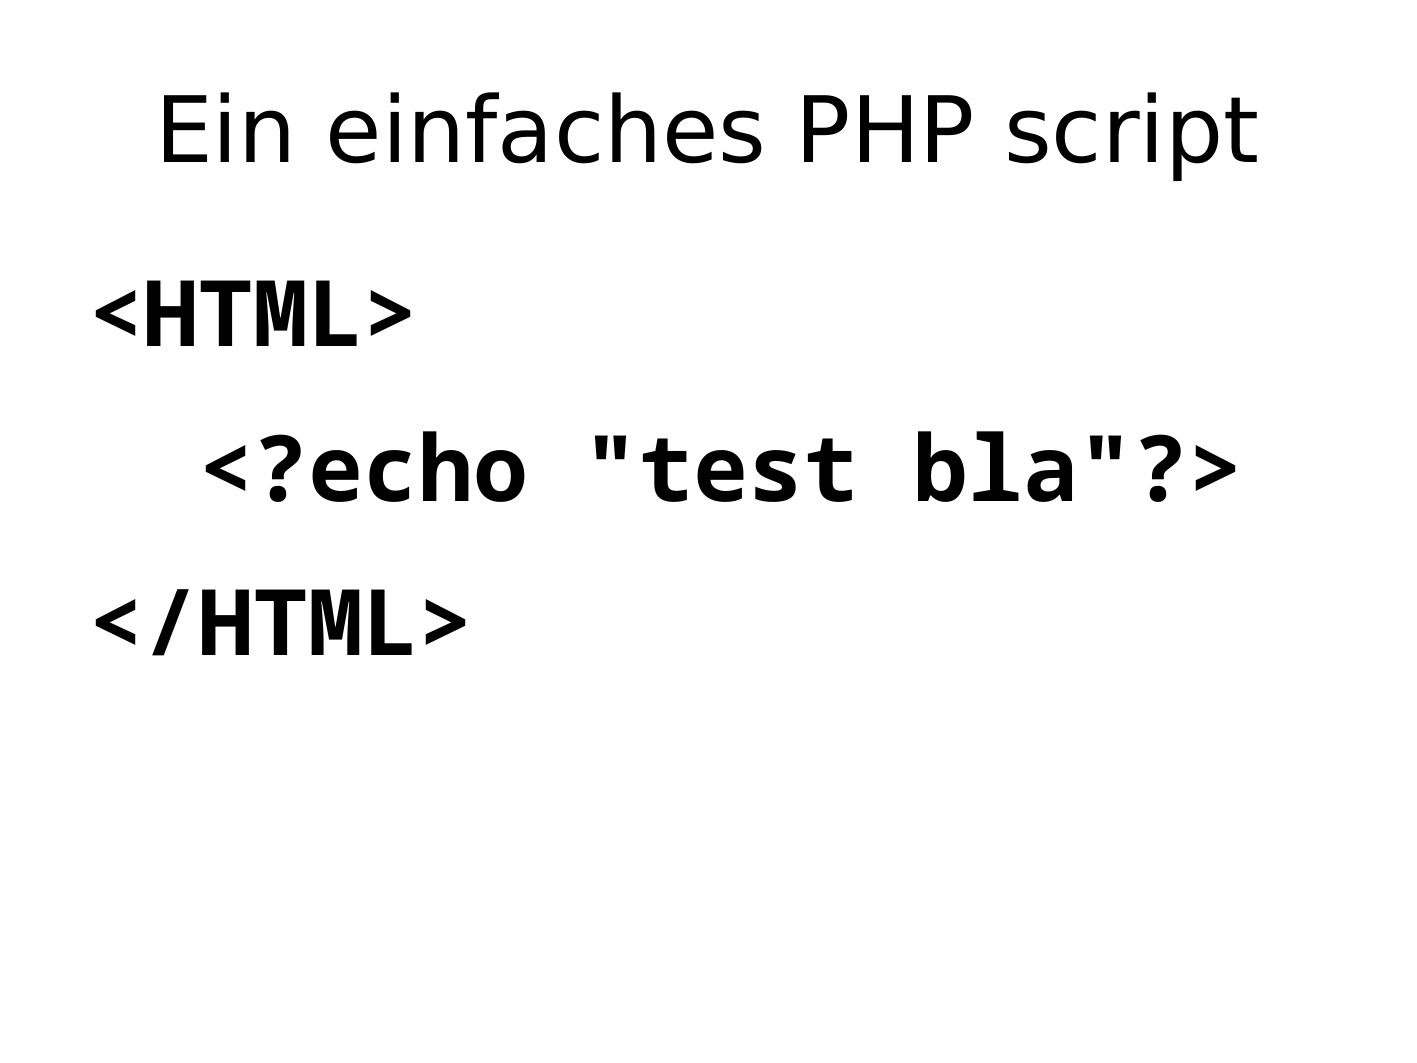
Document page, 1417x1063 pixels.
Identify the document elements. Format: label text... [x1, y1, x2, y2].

list <HTML> <?echo "test bla"?> </HTML> [70, 248, 1346, 936]
title Ein einfaches PHP script [70, 49, 1346, 213]
